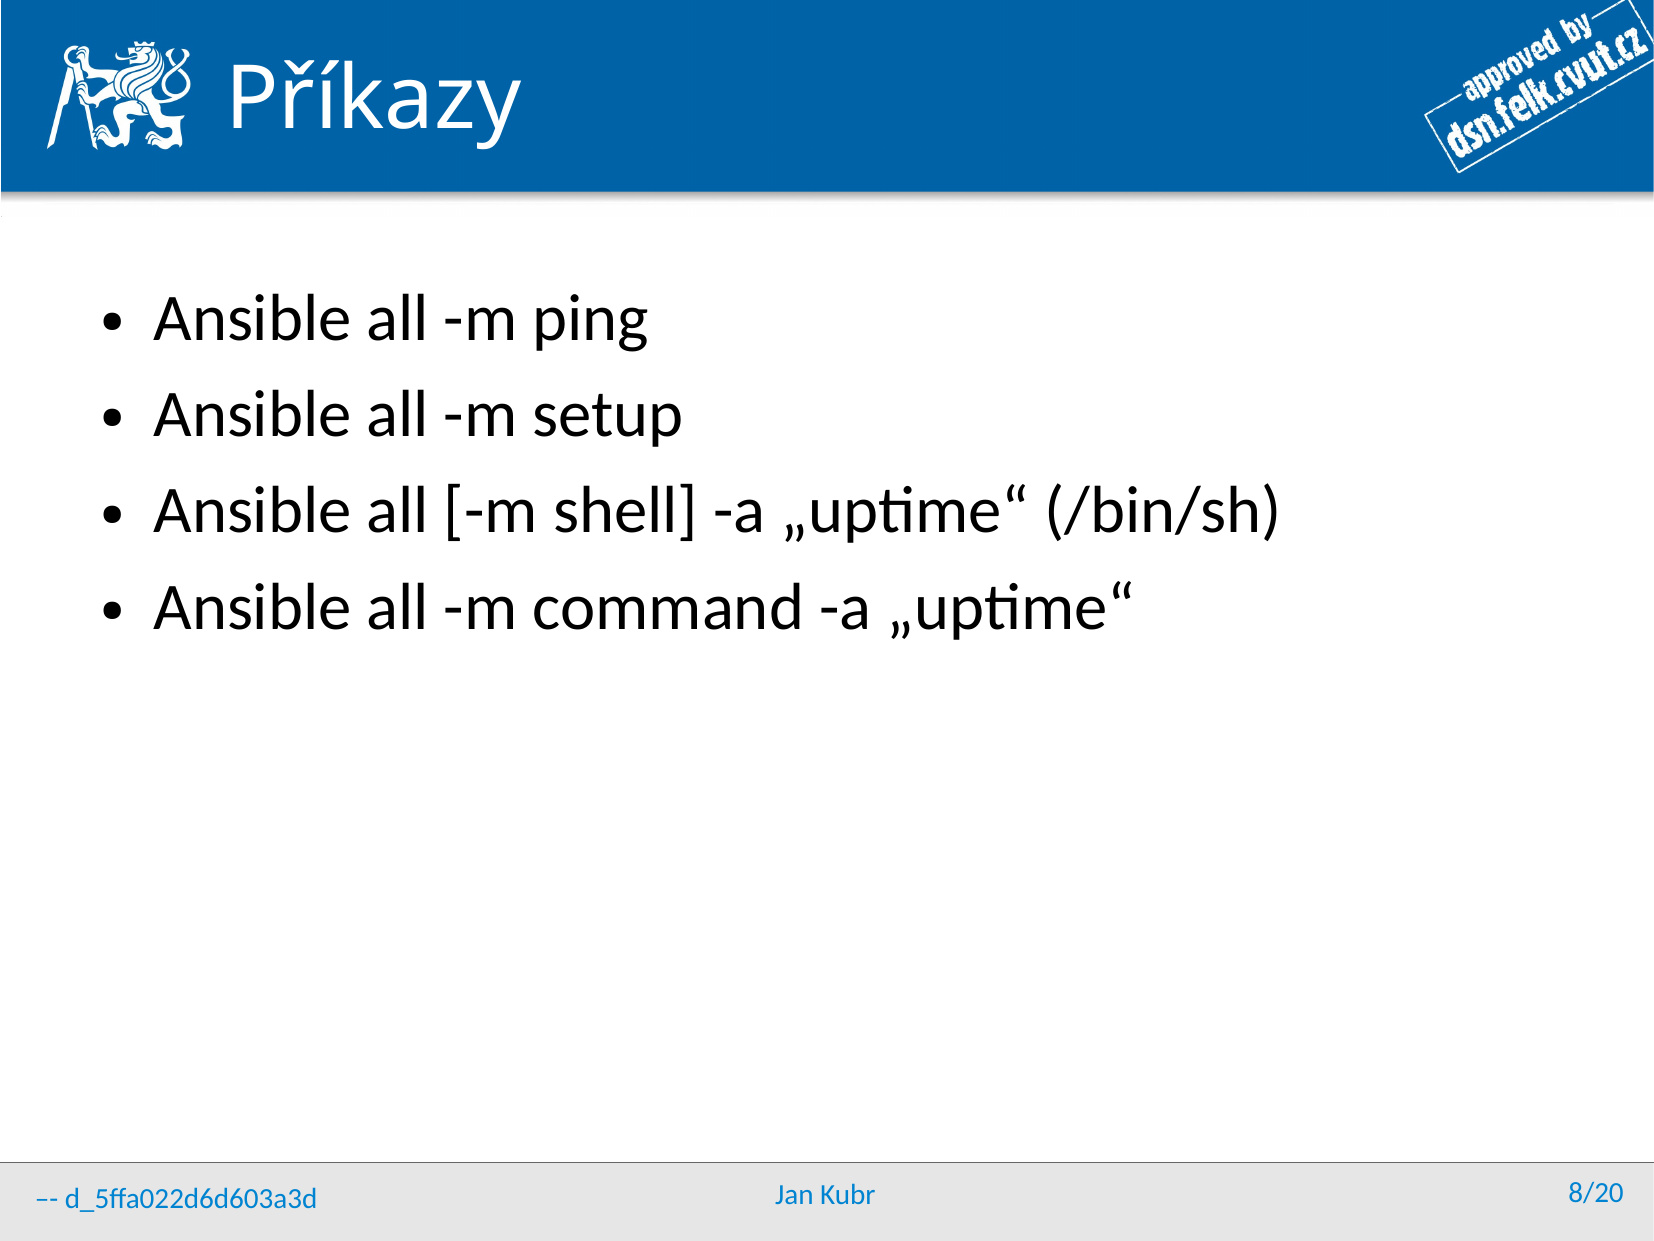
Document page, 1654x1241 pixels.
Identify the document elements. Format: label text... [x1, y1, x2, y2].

title Příkazy [225, 0, 1426, 188]
list Ansible all -m ping Ansible all -m setup Ansible all [-m shell] -a „uptime“ (/bin/sh) Ansible all -m command -a „uptime“ [82, 290, 1571, 1010]
picture [1, 0, 1654, 217]
